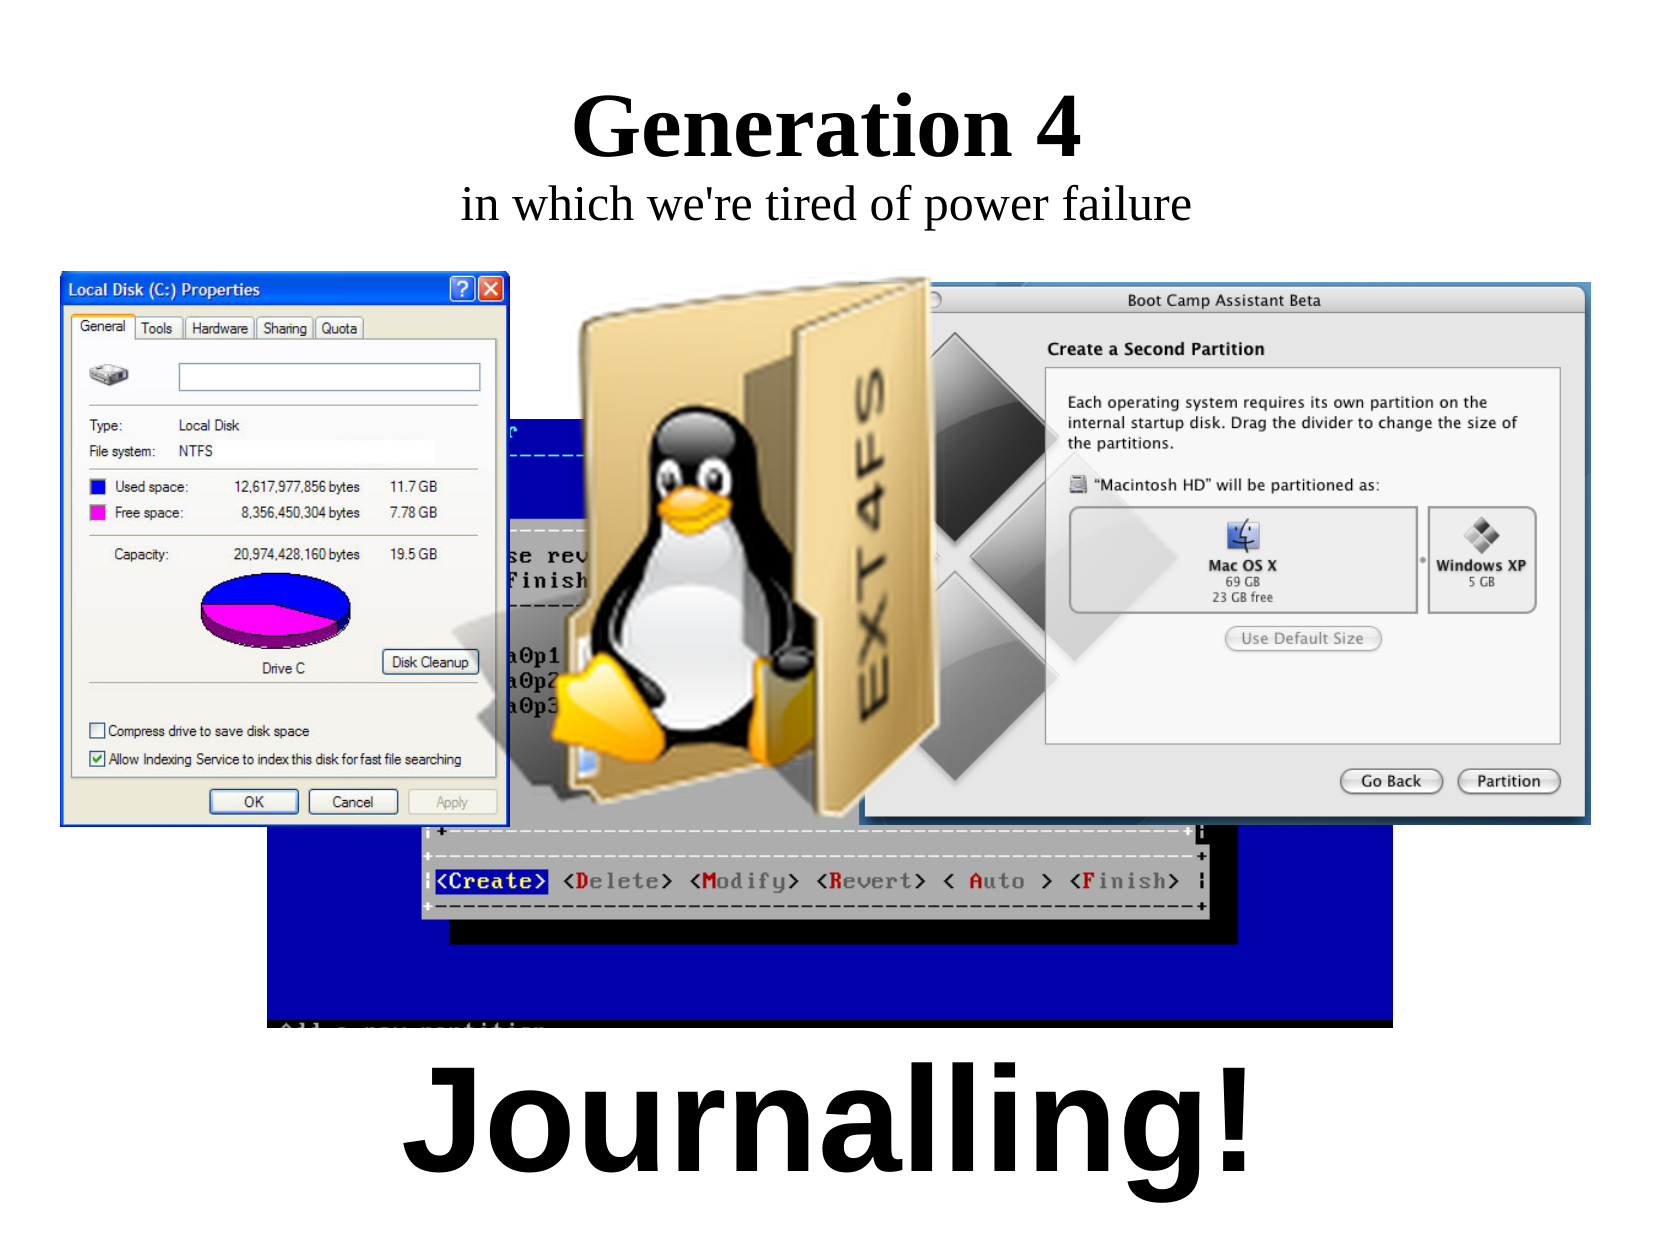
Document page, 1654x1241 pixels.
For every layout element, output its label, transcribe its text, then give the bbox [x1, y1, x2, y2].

title Generation 4 in which we're tired of power failure [82, 49, 1571, 257]
table_header Journalling! [51, 1028, 1611, 1211]
picture [60, 269, 1591, 1028]
